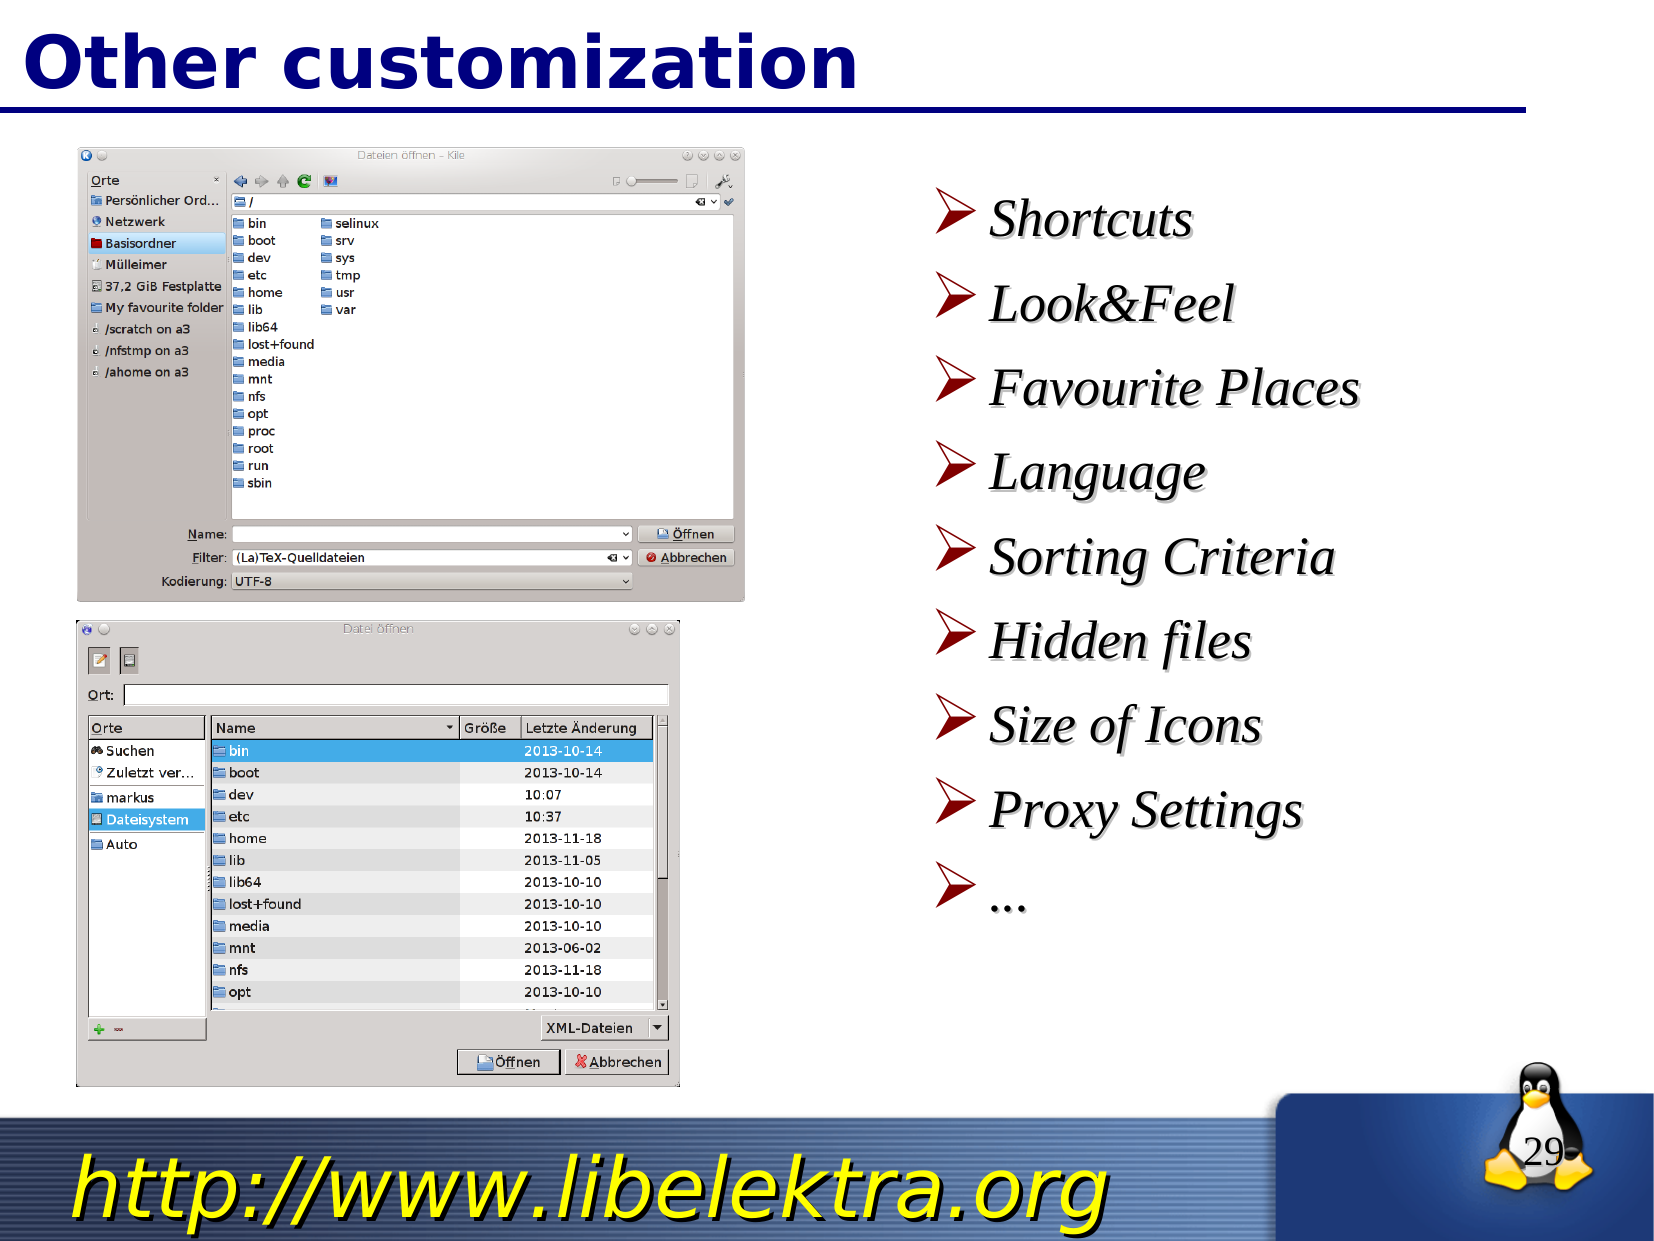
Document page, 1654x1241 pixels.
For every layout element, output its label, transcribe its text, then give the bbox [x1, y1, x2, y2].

picture [77, 147, 745, 602]
text_box <Foliennummer> [1272, 1122, 1566, 1178]
list Shortcuts Look&Feel Favourite Places Language Sorting Criteria Hidden files Size of Icons Proxy Settings ... [915, 177, 1611, 927]
picture [0, 620, 1654, 1241]
text_box Other customization [22, 14, 1611, 111]
